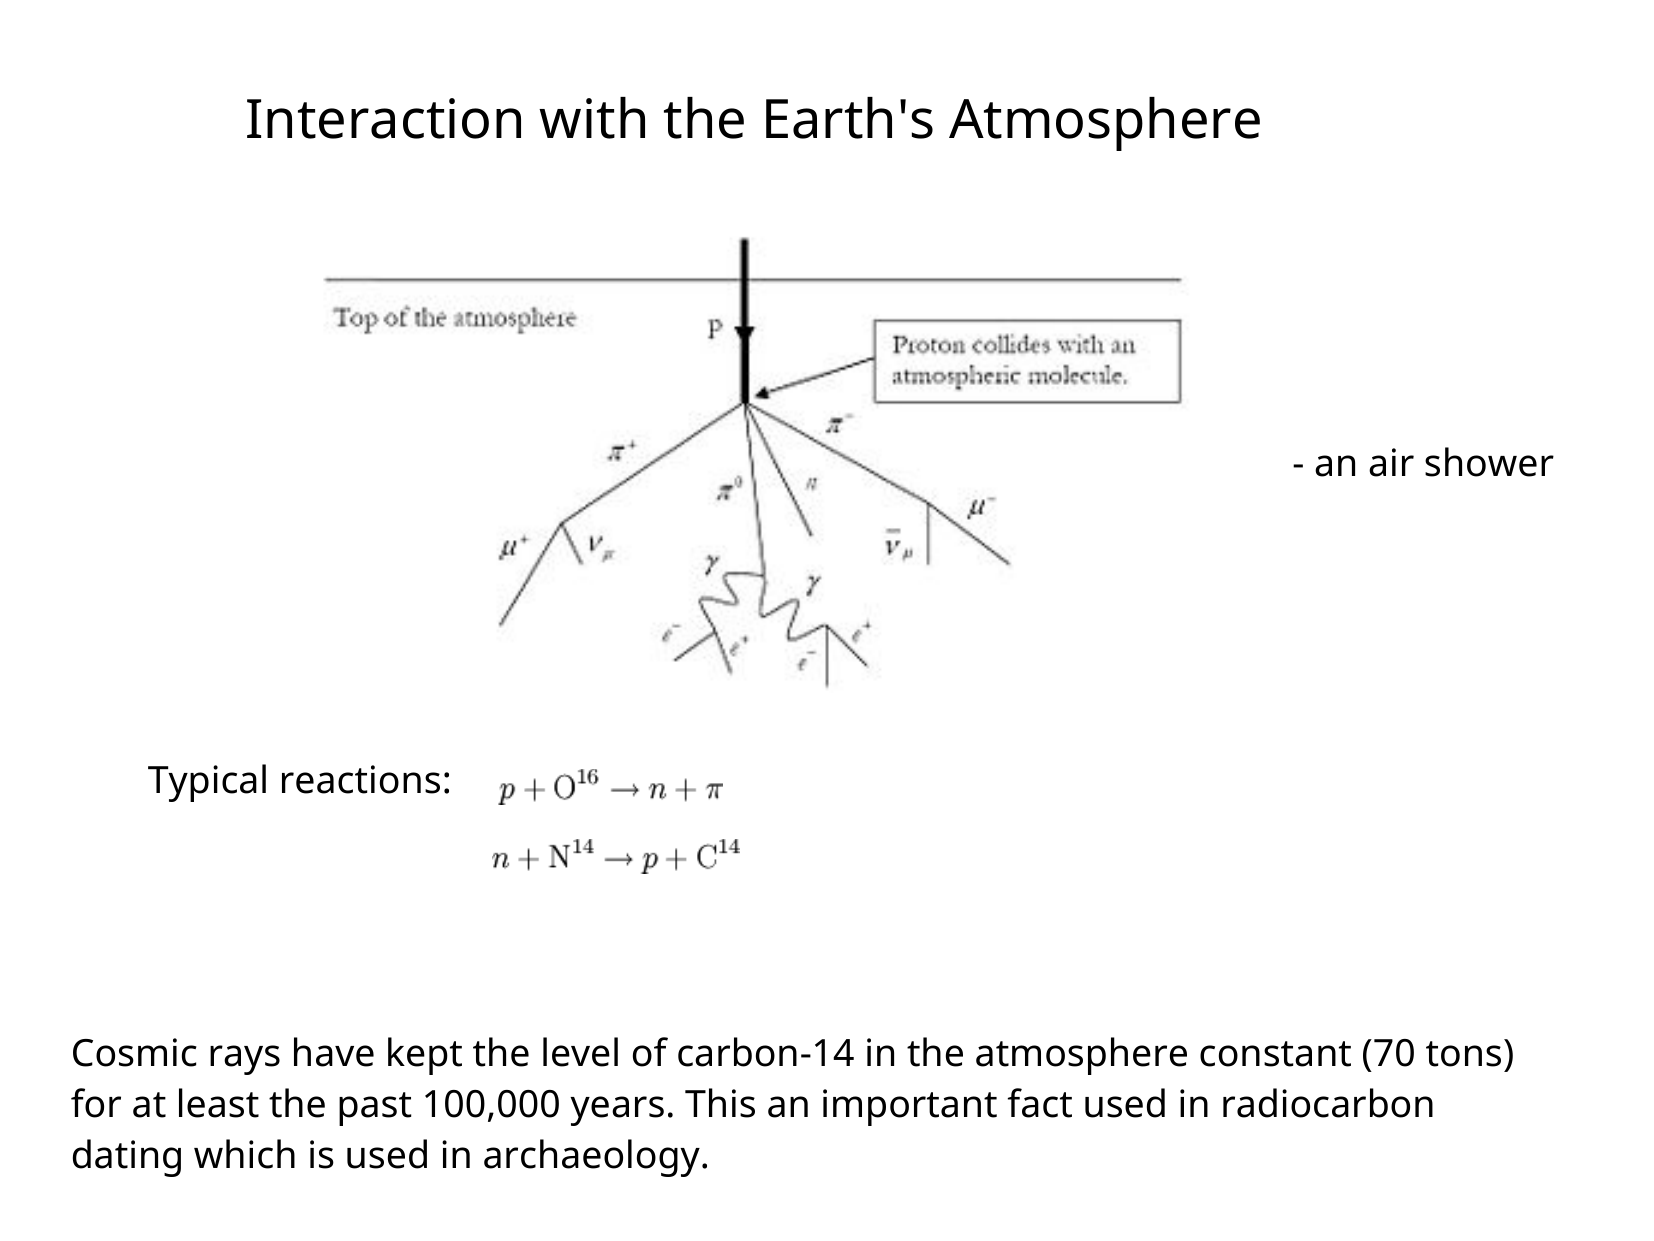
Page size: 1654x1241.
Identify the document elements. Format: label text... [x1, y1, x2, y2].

picture [498, 769, 723, 805]
text_box Typical reactions: [133, 746, 484, 814]
picture [492, 839, 740, 874]
text_box - an air shower [1277, 429, 1603, 497]
picture [286, 219, 1247, 693]
text_box Interaction with the Earth's Atmosphere [230, 73, 1340, 164]
text_box Cosmic rays have kept the level of carbon-14 in the atmosphere constant (70 tons) for at least the past 100,000 years. This an important fact used in radiocarbon dating which is used in archaeology. [55, 1019, 1540, 1192]
